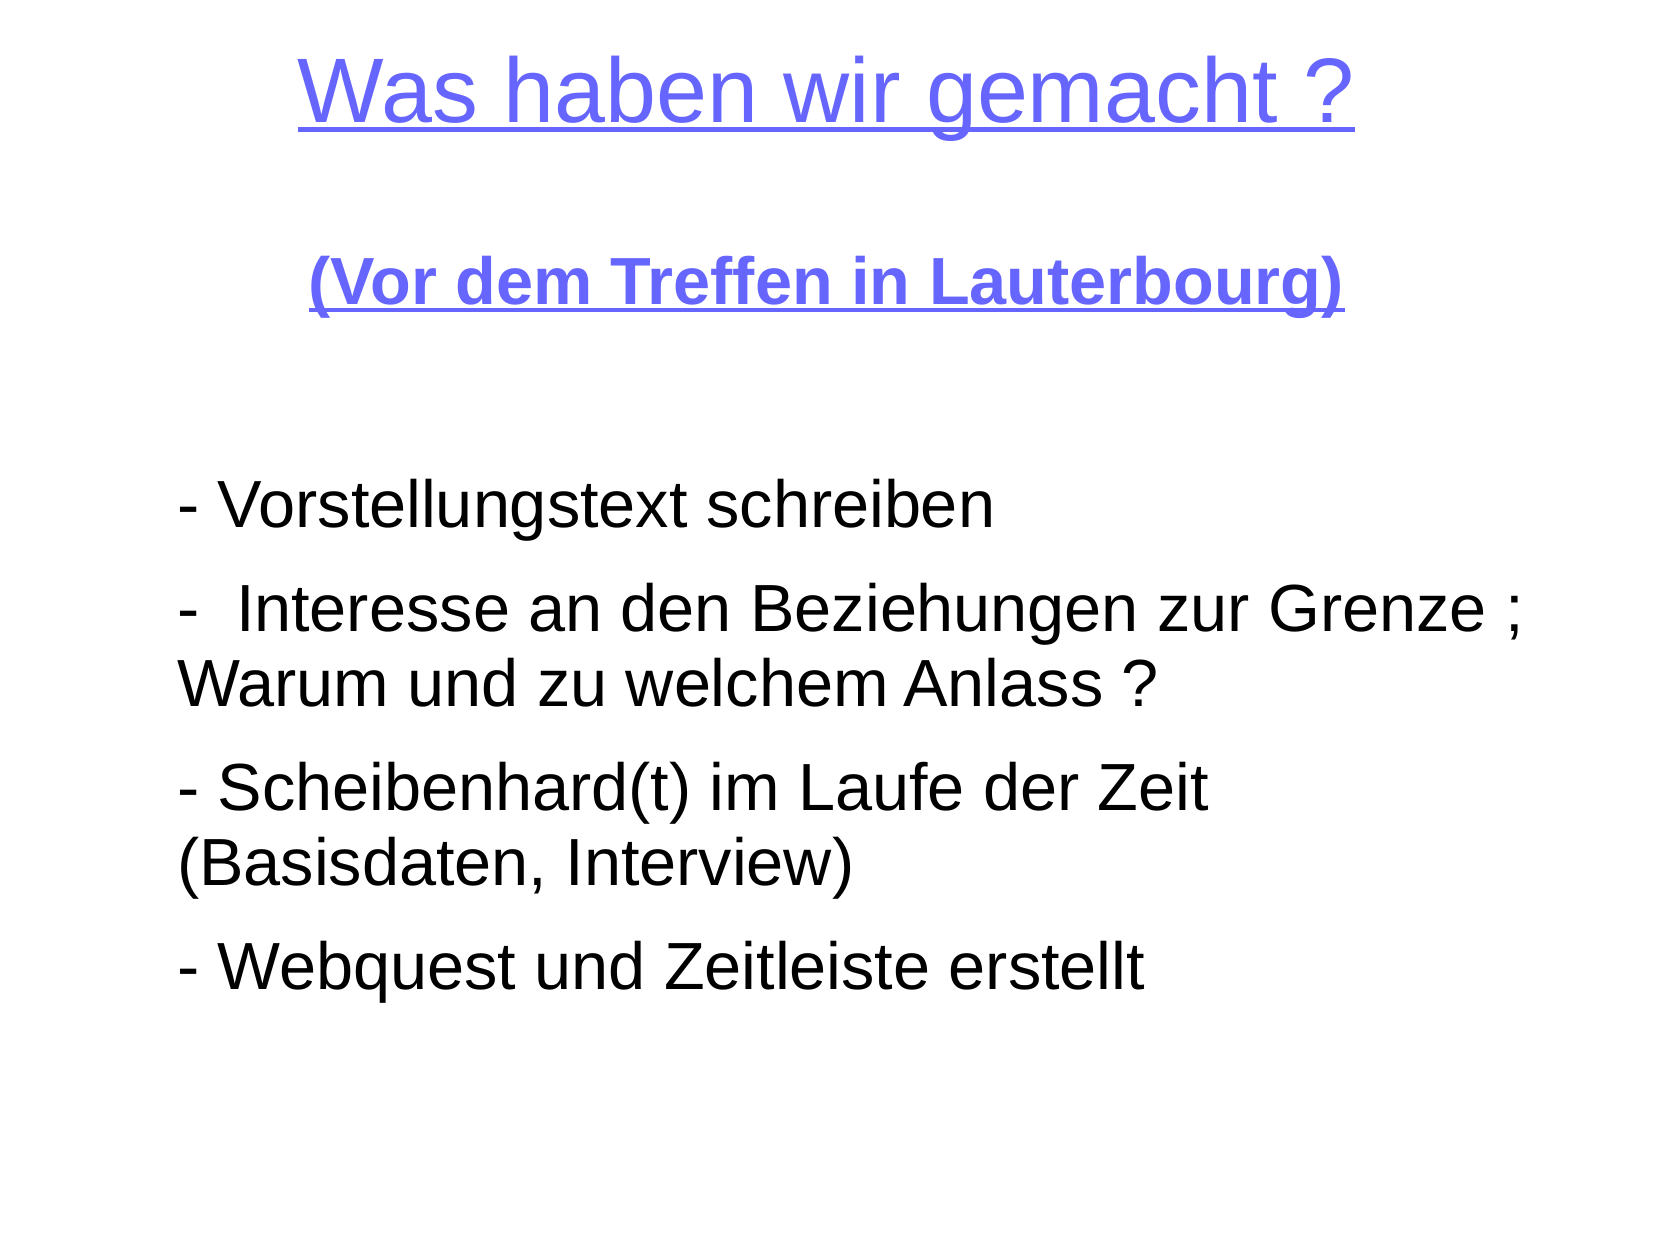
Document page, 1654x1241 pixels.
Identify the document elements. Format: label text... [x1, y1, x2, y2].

list - Vorstellungstext schreiben - Interesse an den Beziehungen zur Grenze ; Warum und zu welchem Anlass ? - Scheibenhard(t) im Laufe der Zeit (Basisdaten, Interview) - Webquest und Zeitleiste erstellt [106, 362, 1595, 1182]
title Was haben wir gemacht ? (Vor dem Treffen in Lauterbourg) [82, 39, 1571, 319]
